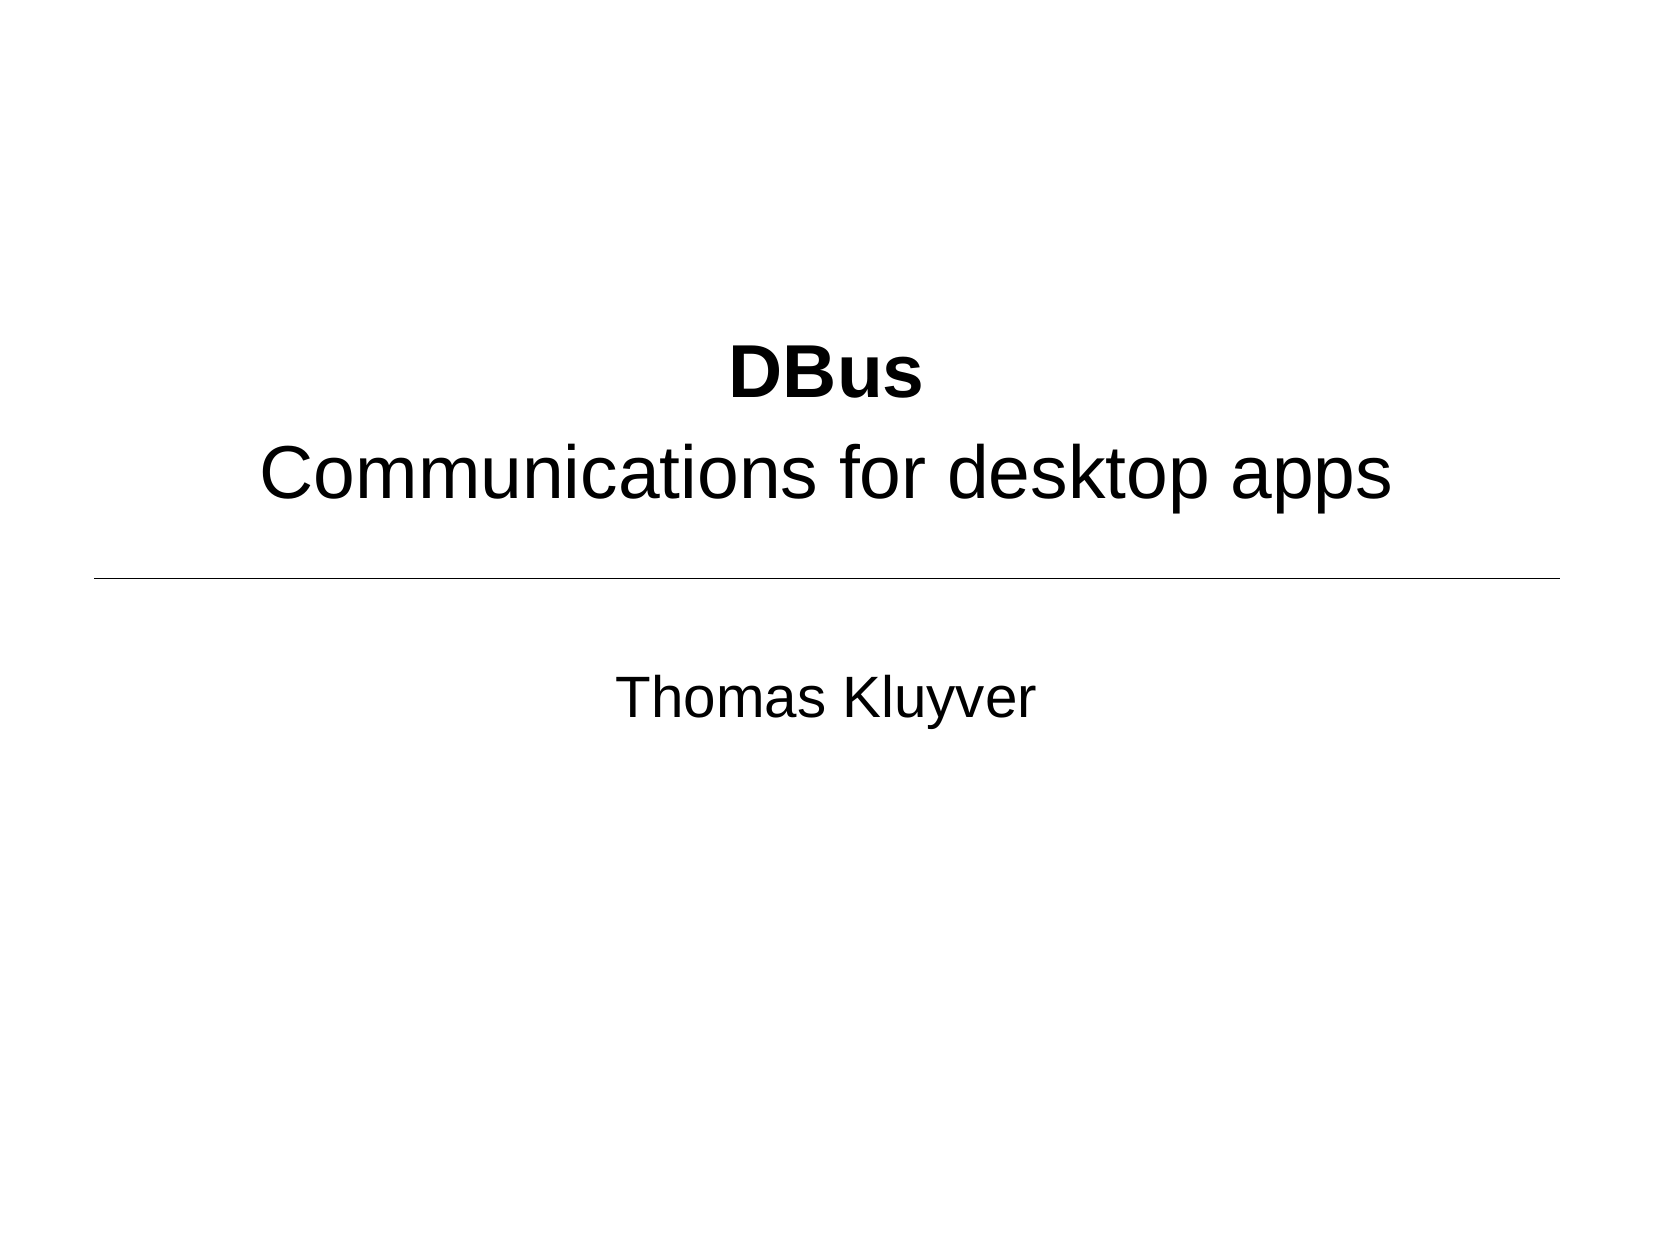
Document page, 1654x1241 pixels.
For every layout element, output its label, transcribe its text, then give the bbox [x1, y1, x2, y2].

subtitle DBus Communications for desktop apps Thomas Kluyver [82, 49, 1571, 1010]
